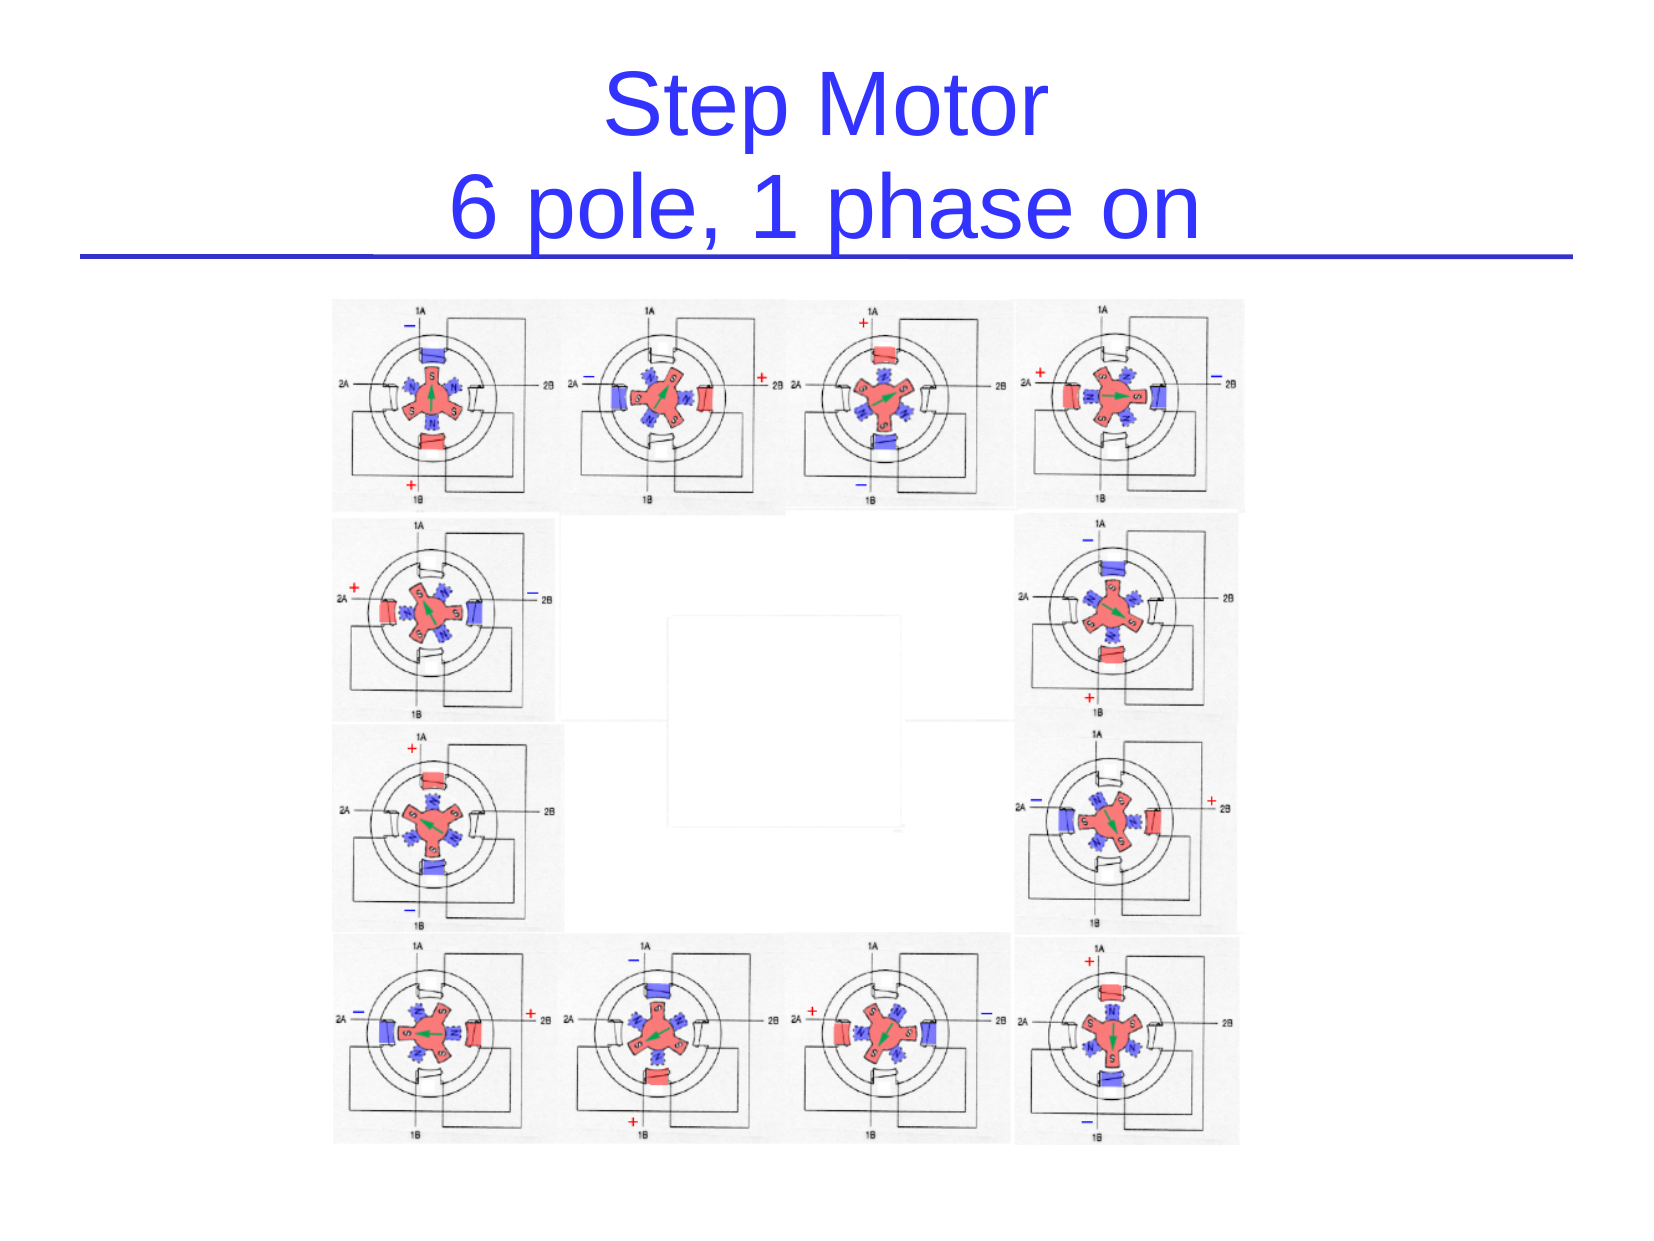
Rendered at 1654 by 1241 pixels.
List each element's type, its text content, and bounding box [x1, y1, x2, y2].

title Step Motor 6 pole, 1 phase on [82, 49, 1571, 257]
picture [332, 299, 1246, 1145]
